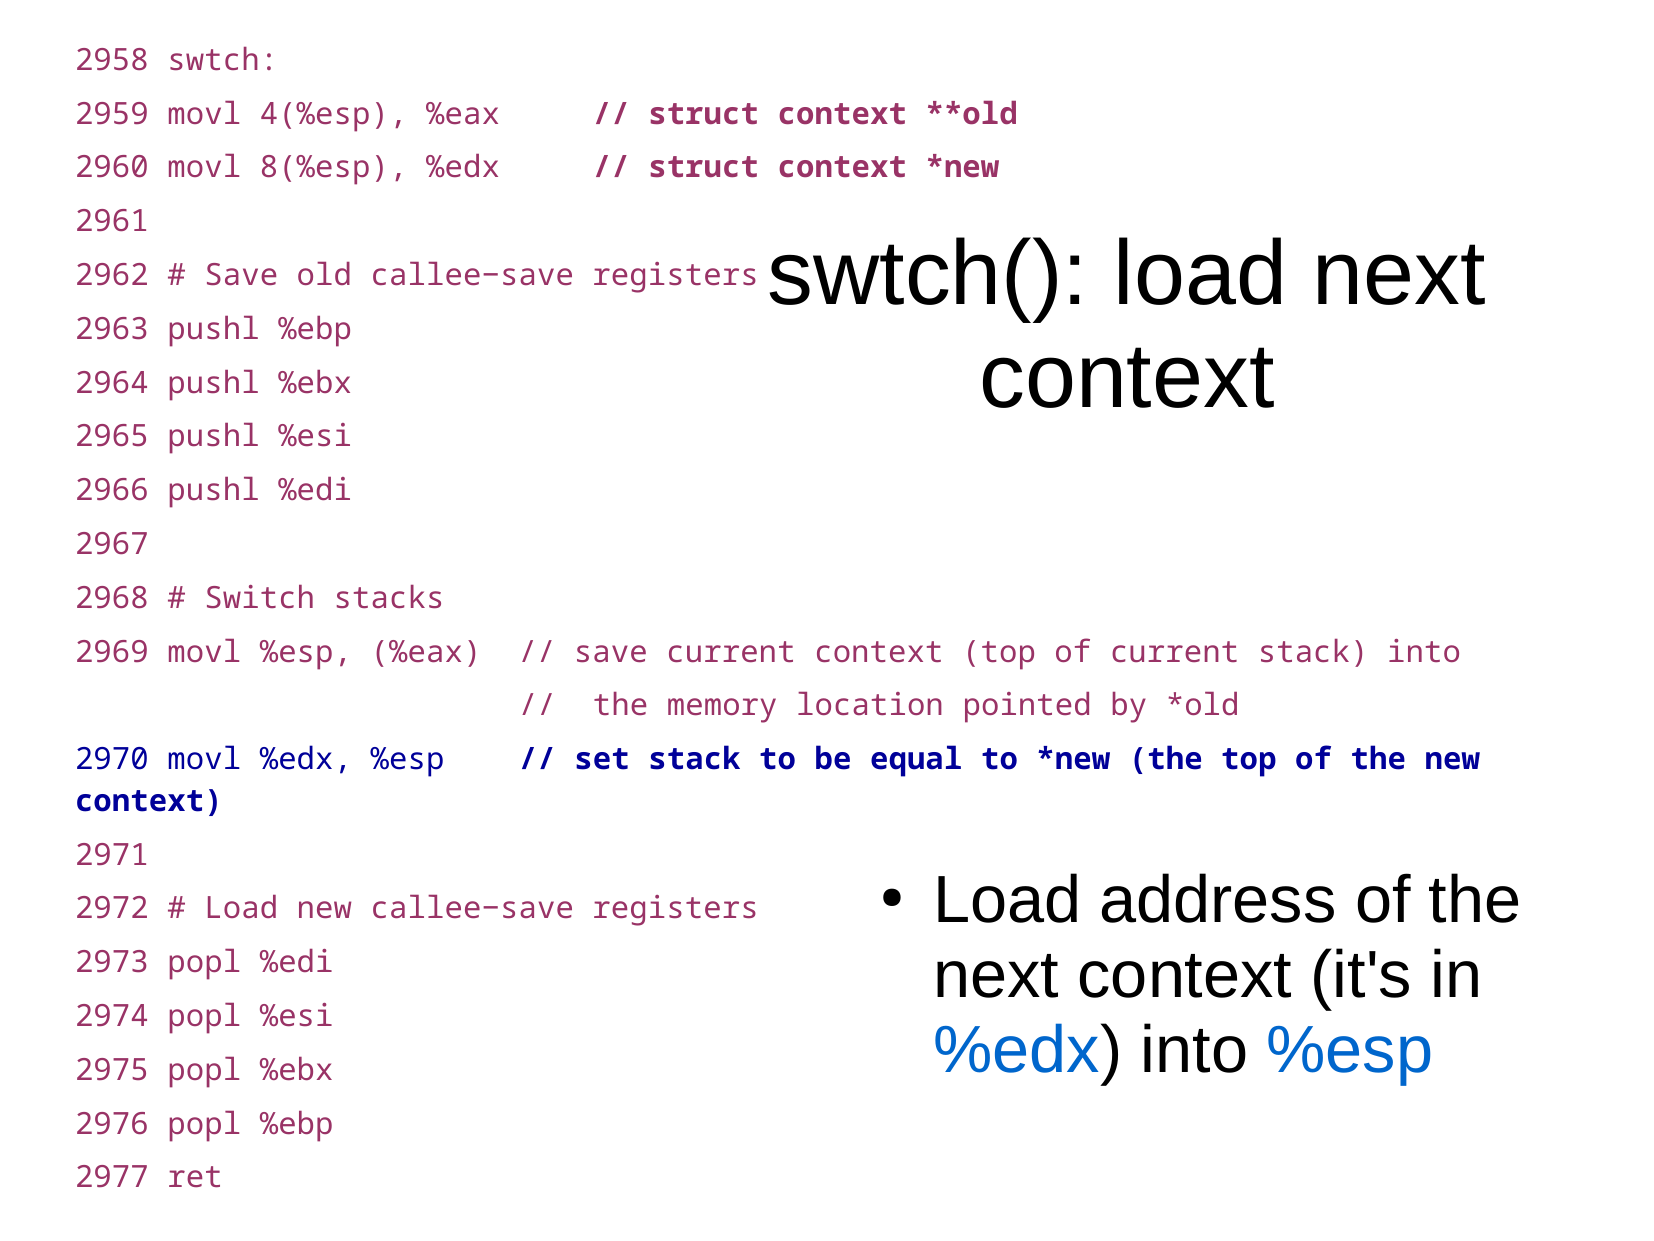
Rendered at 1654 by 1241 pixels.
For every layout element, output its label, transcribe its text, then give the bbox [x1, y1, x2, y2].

list Load address of the next context (it's in %edx) into %esp [862, 862, 1589, 1206]
title swtch(): load next context [679, 176, 1576, 472]
list 2958 swtch: 2959 movl 4(%esp), %eax // struct context **old 2960 movl 8(%esp), %edx // struct context *new 2961 2962 # Save old callee−save registers 2963 pushl %ebp 2964 pushl %ebx 2965 pushl %esi 2966 pushl %edi 2967 2968 # Switch stacks 2969 movl %esp, (%eax) // save current context (top of current stack) into // the memory location pointed by *old 2970 movl %edx, %esp // set stack to be equal to *new (the top of the new context) 2971 2972 # Load new callee−save registers 2973 popl %edi 2974 popl %esi 2975 popl %ebx 2976 popl %ebp 2977 ret [75, 37, 1613, 1201]
